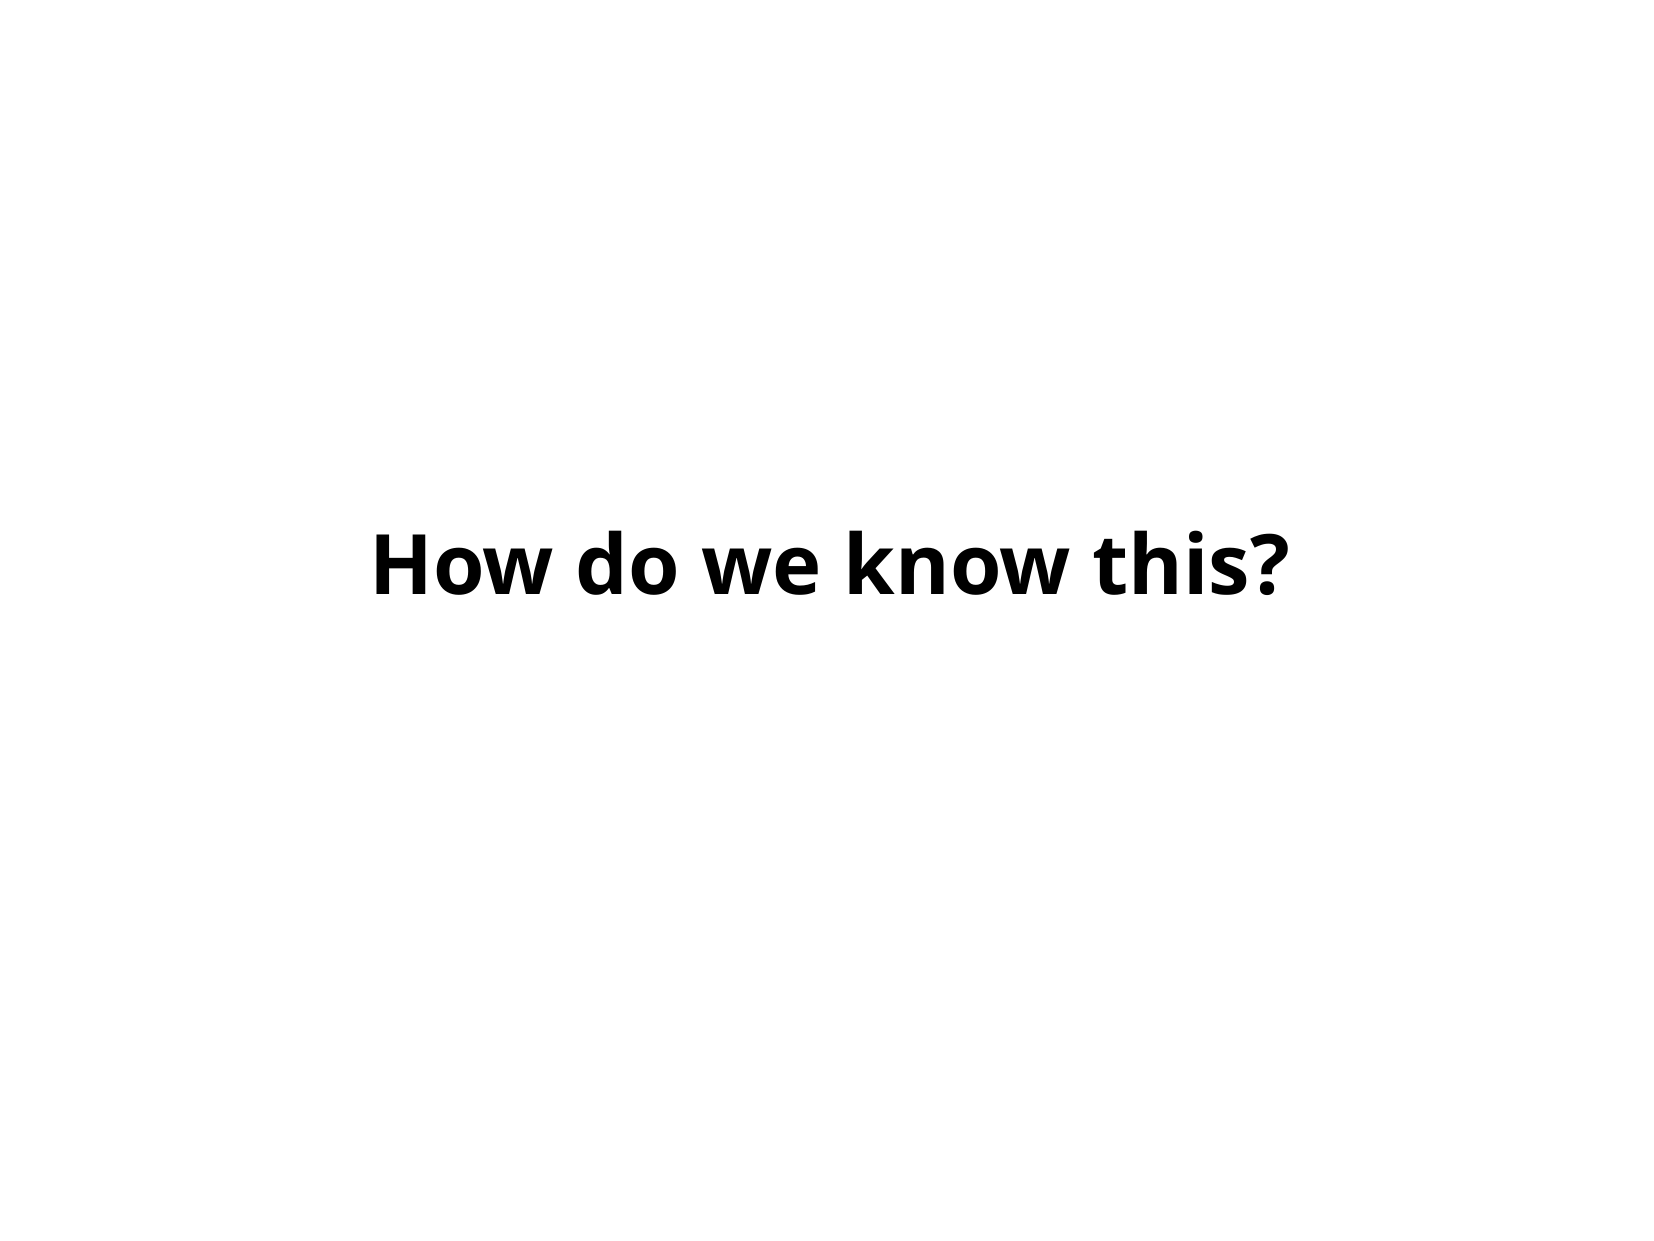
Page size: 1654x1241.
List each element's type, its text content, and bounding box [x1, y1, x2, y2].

title How do we know this? [112, 503, 1519, 751]
list [130, 525, 1537, 797]
